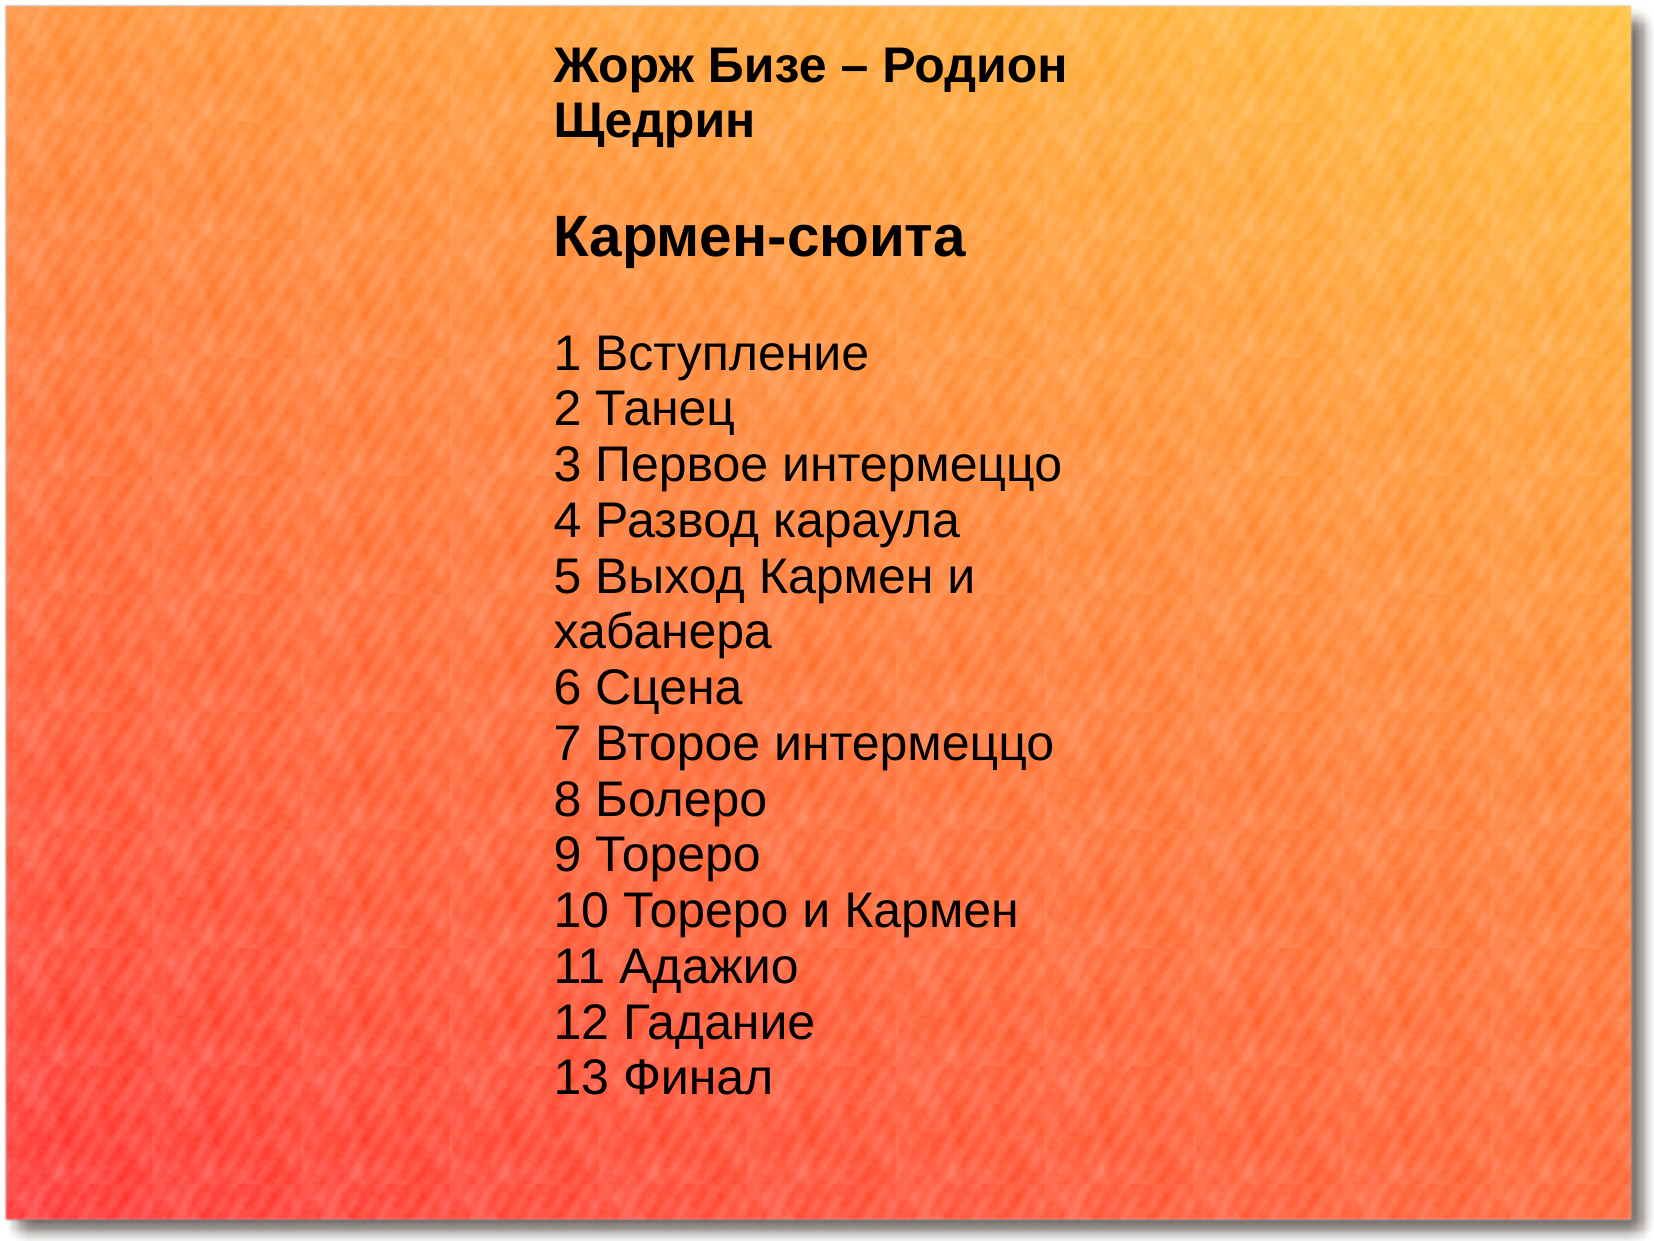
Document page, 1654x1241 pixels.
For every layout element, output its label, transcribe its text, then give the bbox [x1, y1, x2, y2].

picture [0, 0, 1654, 1241]
text_box Жорж Бизе – Родион Щедрин Кармен-сюита 1 Вступление 2 Танец 3 Первое интермеццо 4 Развод караула 5 Выход Кармен и хабанера 6 Сцена 7 Второе интермеццо 8 Болеро 9 Тореро 10 Тореро и Кармен 11 Адажио 12 Гадание 13 Финал [538, 29, 1152, 1117]
